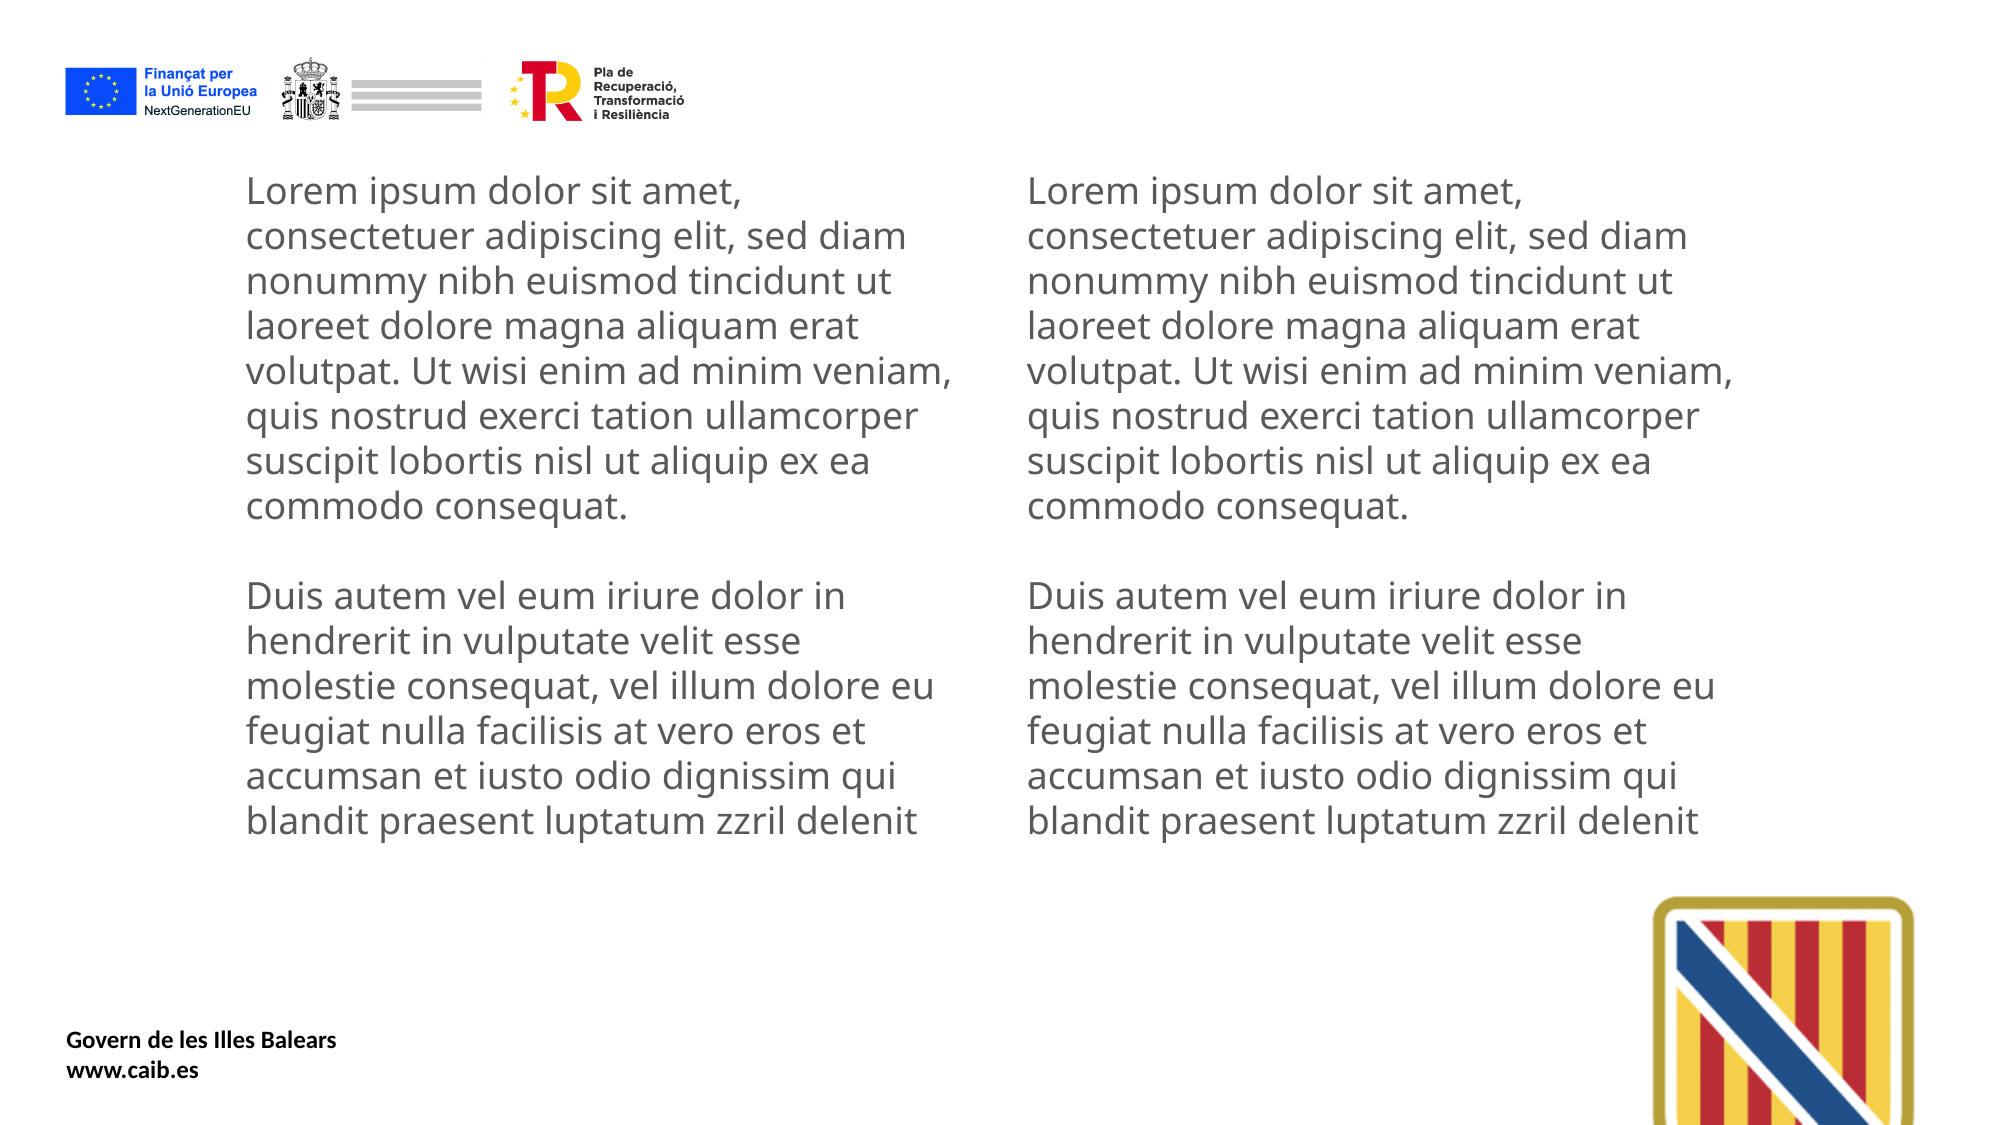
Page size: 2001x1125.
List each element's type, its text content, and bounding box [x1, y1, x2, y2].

text_box Lorem ipsum dolor sit amet, consectetuer adipiscing elit, sed diam nonummy nibh euismod tincidunt ut laoreet dolore magna aliquam erat volutpat. Ut wisi enim ad minim veniam, quis nostrud exerci tation ullamcorper suscipit lobortis nisl ut aliquip ex ea commodo consequat. Duis autem vel eum iriure dolor in hendrerit in vulputate velit esse molestie consequat, vel illum dolore eu feugiat nulla facilisis at vero eros et accumsan et iusto odio dignissim qui blandit praesent luptatum zzril delenit [1011, 159, 1751, 863]
picture [1534, 852, 1965, 1125]
picture [509, 61, 684, 121]
picture [278, 55, 488, 122]
text_box Lorem ipsum dolor sit amet, consectetuer adipiscing elit, sed diam nonummy nibh euismod tincidunt ut laoreet dolore magna aliquam erat volutpat. Ut wisi enim ad minim veniam, quis nostrud exerci tation ullamcorper suscipit lobortis nisl ut aliquip ex ea commodo consequat. Duis autem vel eum iriure dolor in hendrerit in vulputate velit esse molestie consequat, vel illum dolore eu feugiat nulla facilisis at vero eros et accumsan et iusto odio dignissim qui blandit praesent luptatum zzril delenit [230, 159, 970, 863]
picture [65, 61, 257, 121]
text_box Govern de les Illes Balears www.caib.es [51, 1016, 352, 1091]
